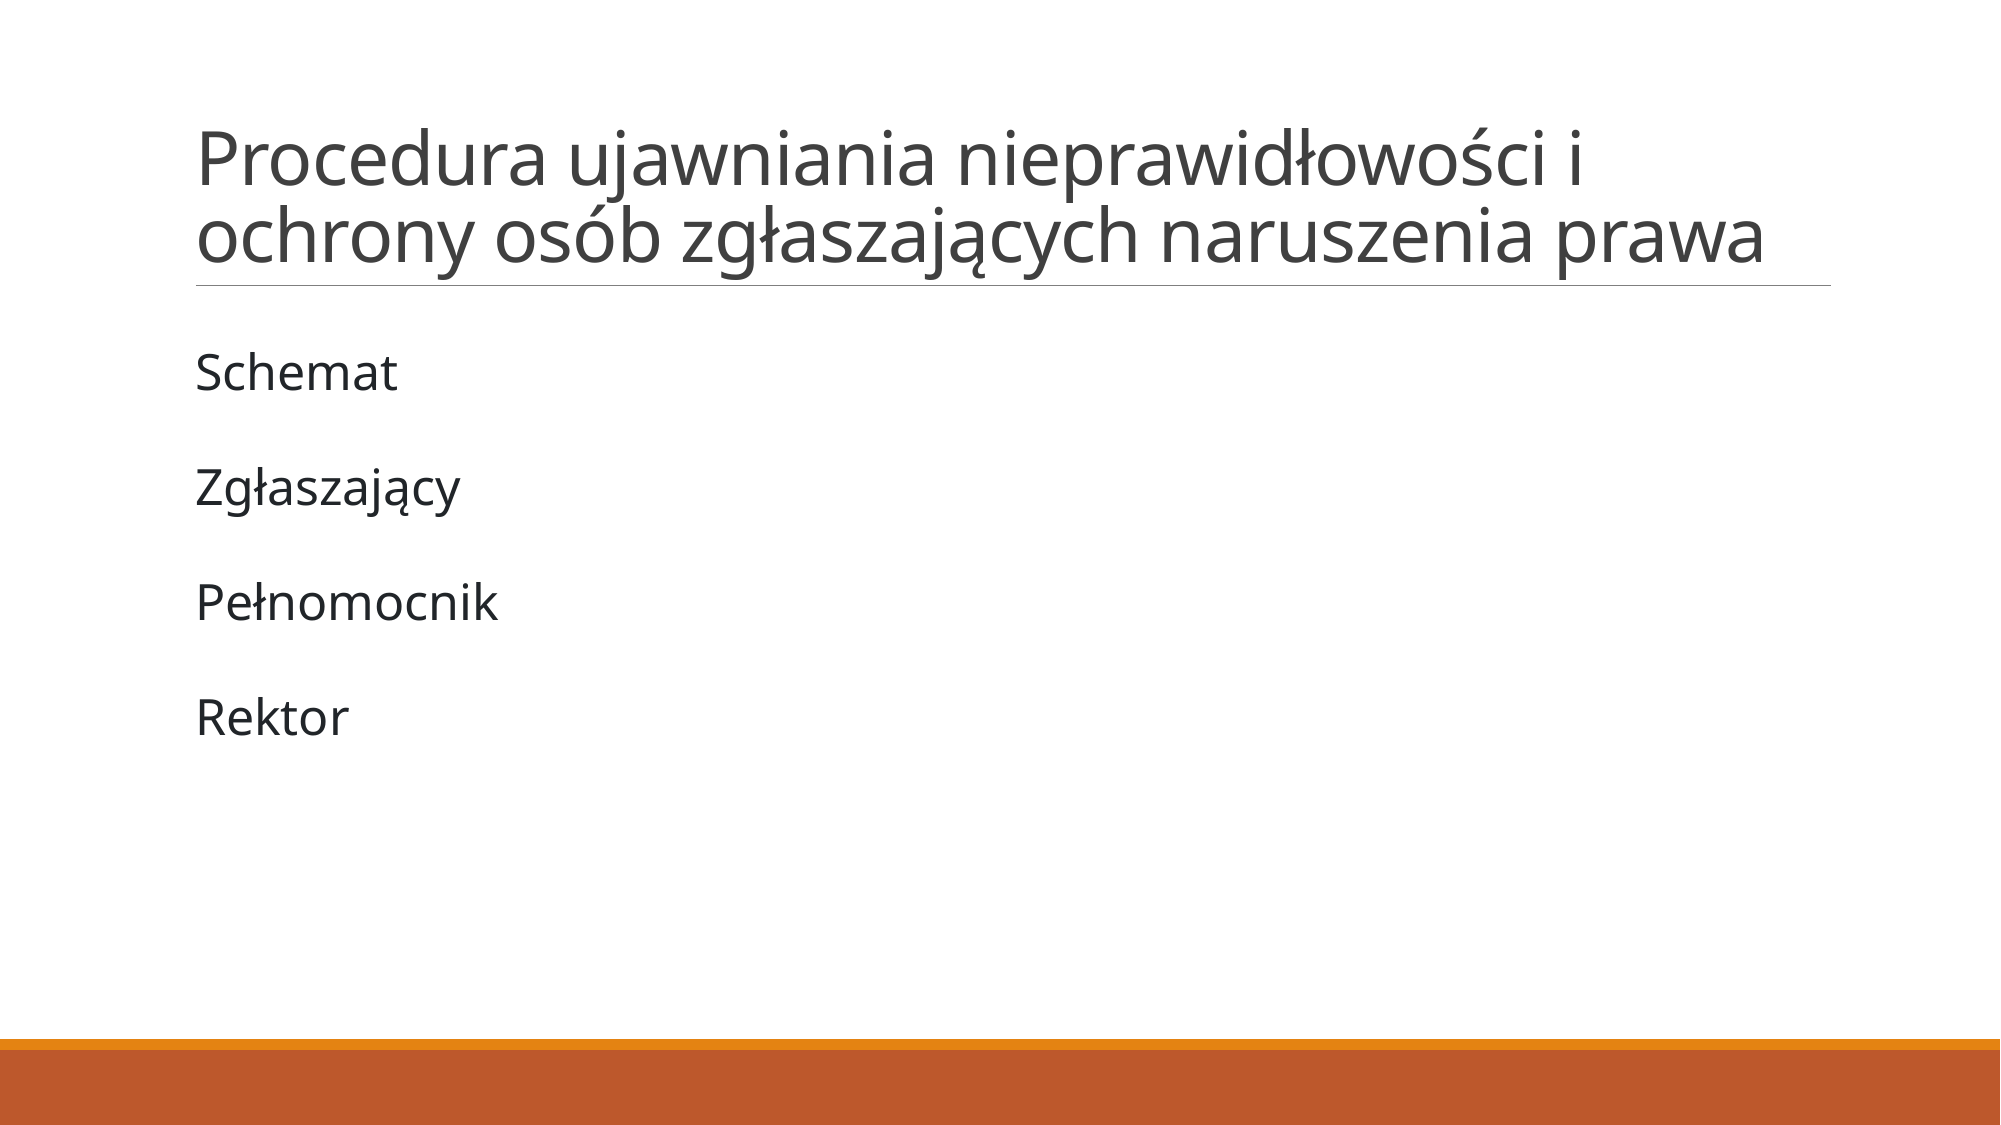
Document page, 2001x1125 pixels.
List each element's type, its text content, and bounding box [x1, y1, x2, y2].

title Procedura ujawniania nieprawidłowości i ochrony osób zgłaszających naruszenia prawa [180, 47, 1831, 286]
list Schemat Zgłaszający Pełnomocnik Rektor [180, 302, 1831, 963]
